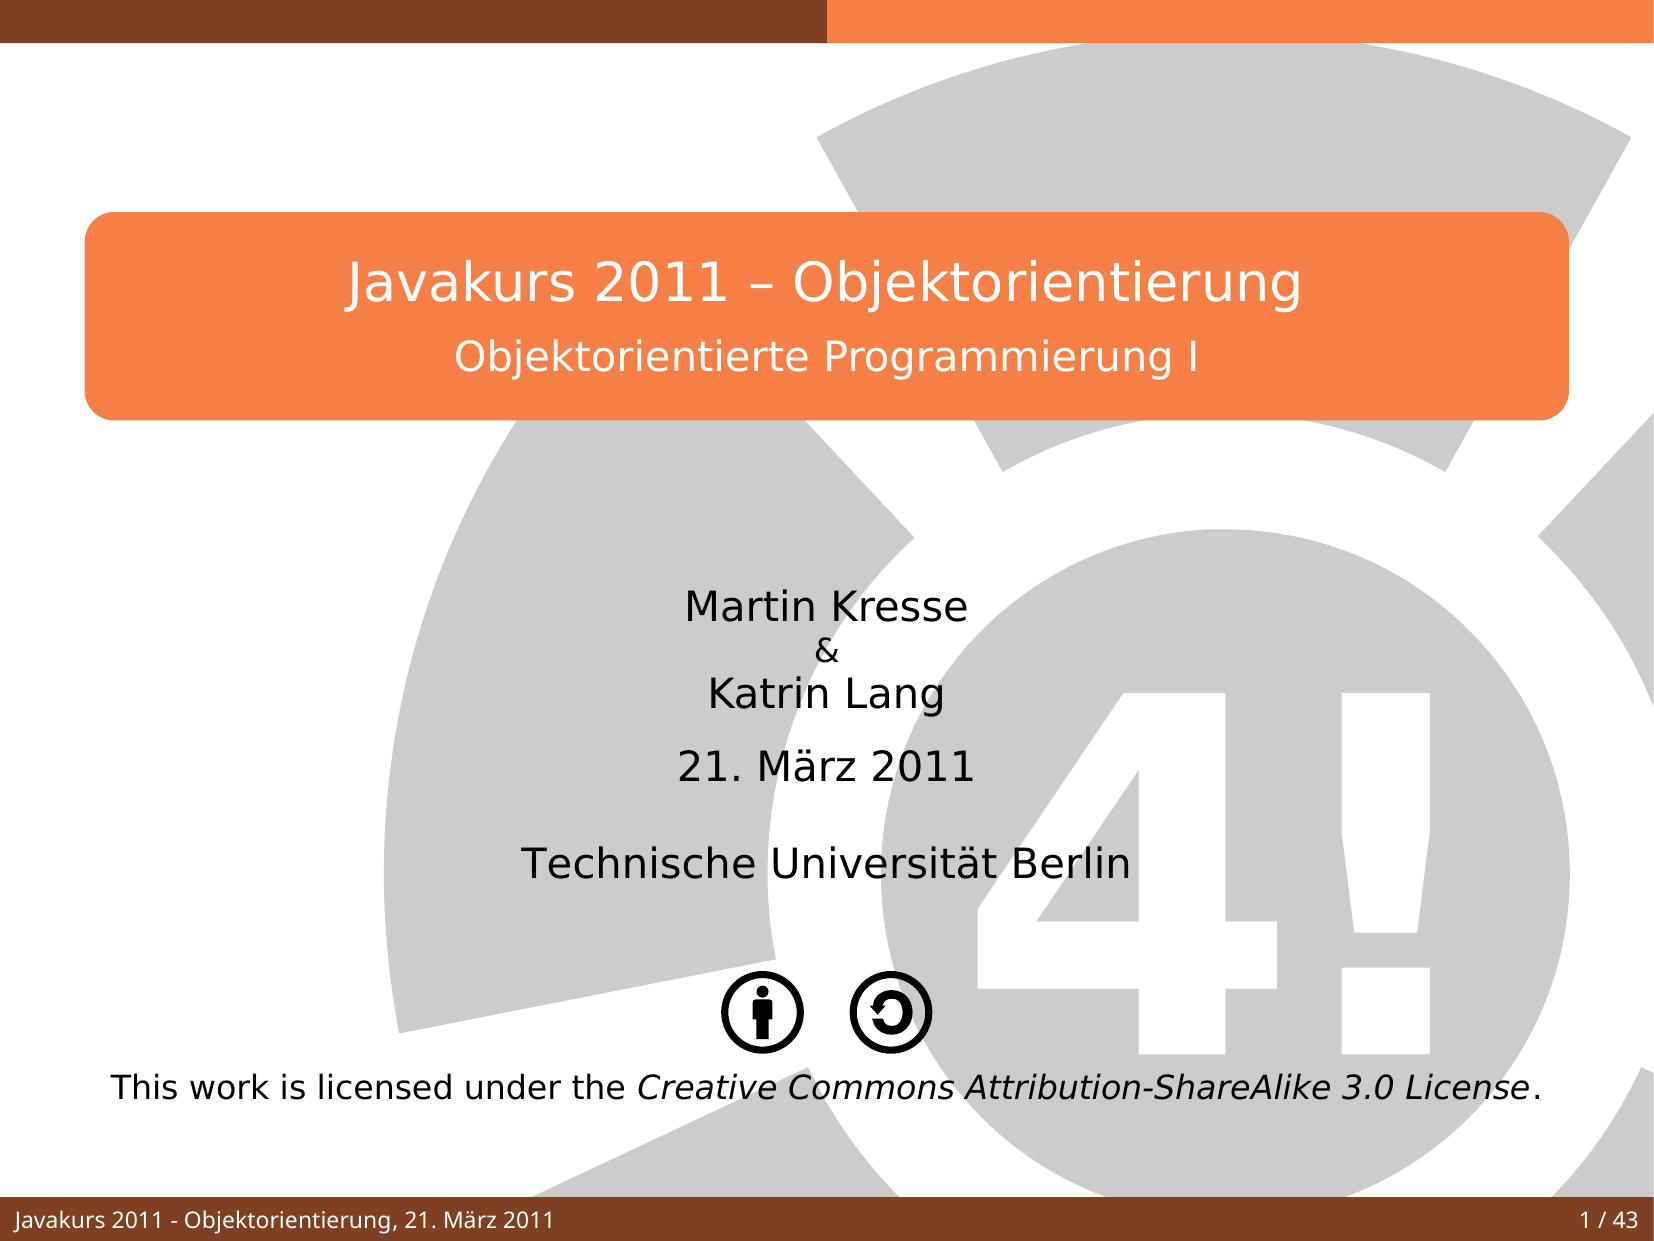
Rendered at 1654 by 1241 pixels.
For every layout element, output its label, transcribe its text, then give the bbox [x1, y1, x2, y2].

text_box This work is licensed under the Creative Commons Attribution-ShareAlike 3.0 License. [96, 1061, 1558, 1115]
text_box Martin Kresse & Katrin Lang Technische Universität Berlin [506, 575, 1148, 896]
text_box [721, 971, 804, 1054]
text_box [849, 971, 933, 1054]
subtitle [82, 56, 1571, 944]
